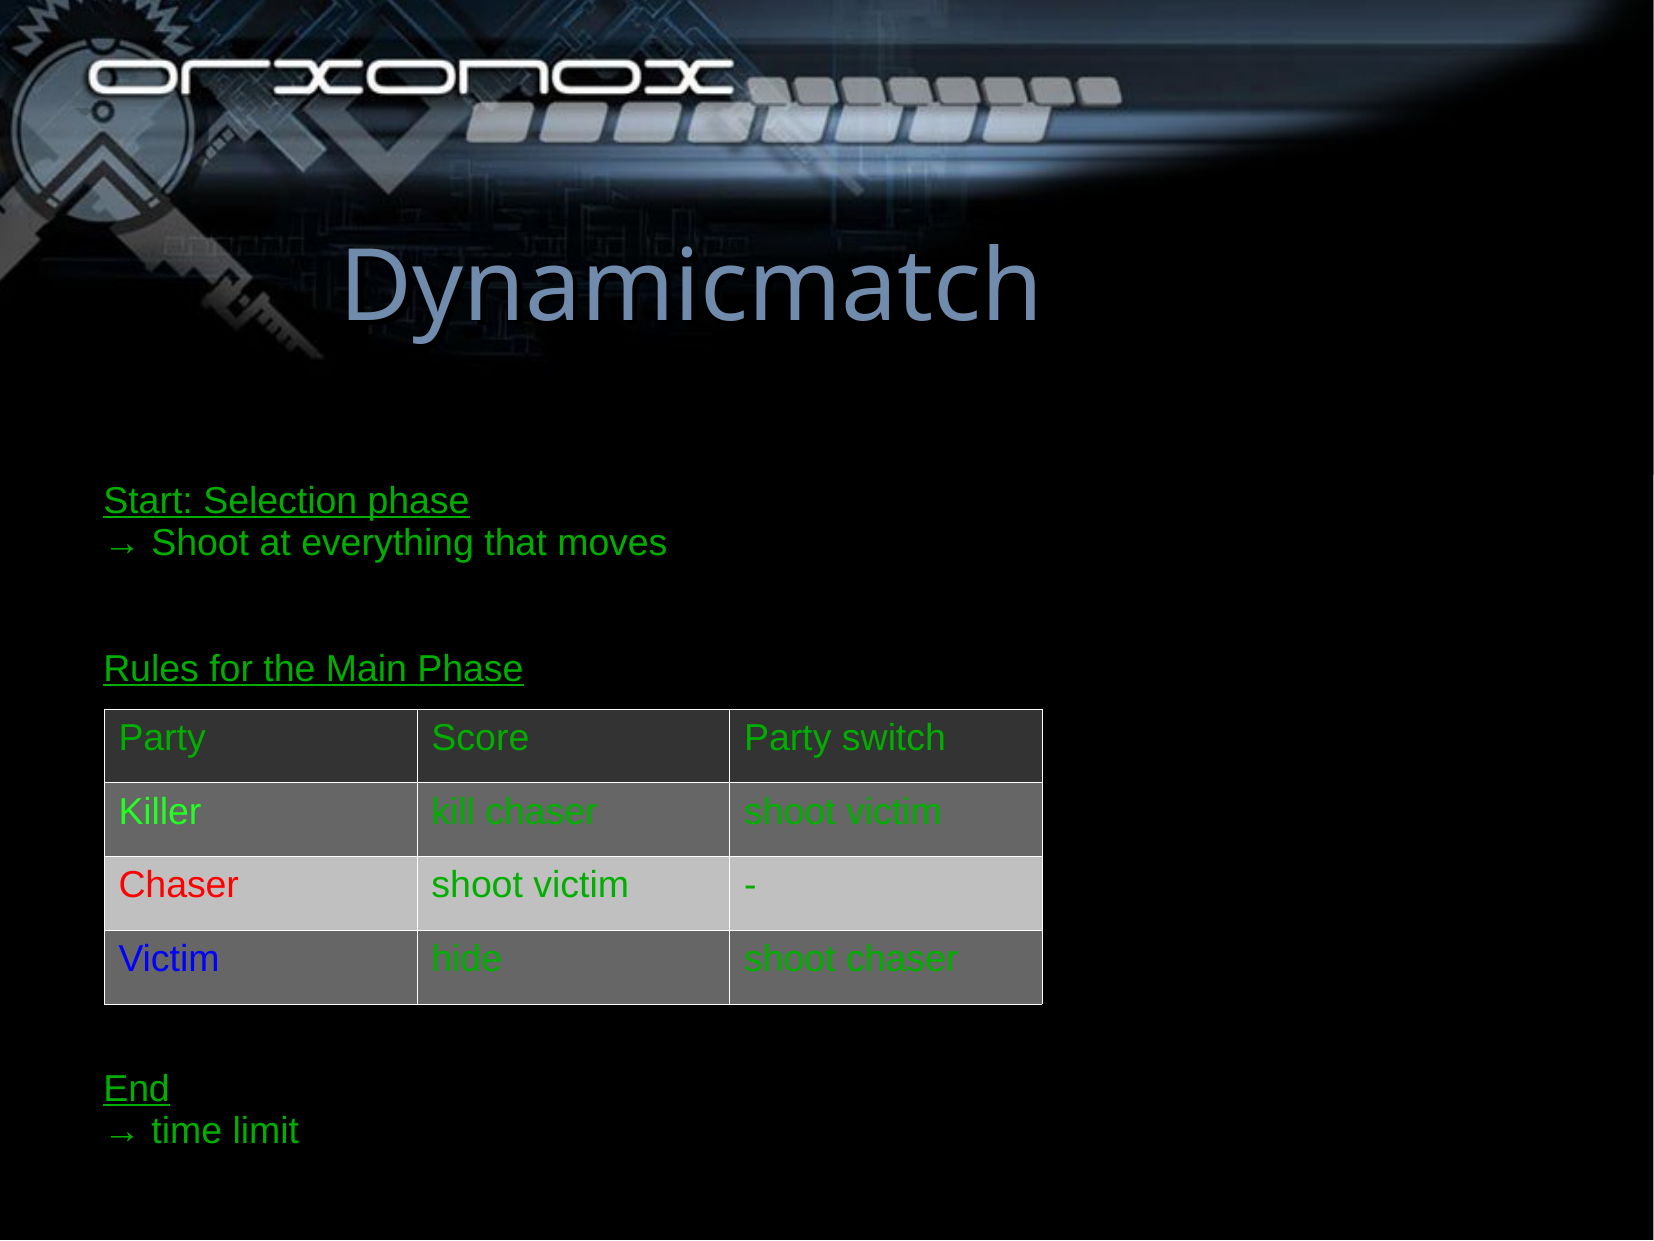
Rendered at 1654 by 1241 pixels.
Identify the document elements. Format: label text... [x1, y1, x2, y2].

table_cell shoot victim [730, 783, 1042, 856]
table_cell shoot chaser [730, 931, 1042, 1004]
picture [0, 0, 1654, 475]
table_cell hide [418, 931, 729, 1004]
table_header Party [105, 710, 417, 782]
table_cell - [730, 857, 1042, 930]
text_box Dynamicmatch [324, 205, 1300, 337]
table_cell Victim [105, 931, 417, 1004]
table_header Party switch [730, 710, 1042, 782]
table_cell Killer [105, 783, 417, 856]
table_cell Chaser [105, 857, 417, 930]
text_box Start: Selection phase → Shoot at everything that moves Rules for the Main Phase End → time limit [88, 472, 1270, 1160]
table_cell kill chaser [418, 783, 729, 856]
table_header Score [418, 710, 729, 782]
table_cell shoot victim [418, 857, 729, 930]
